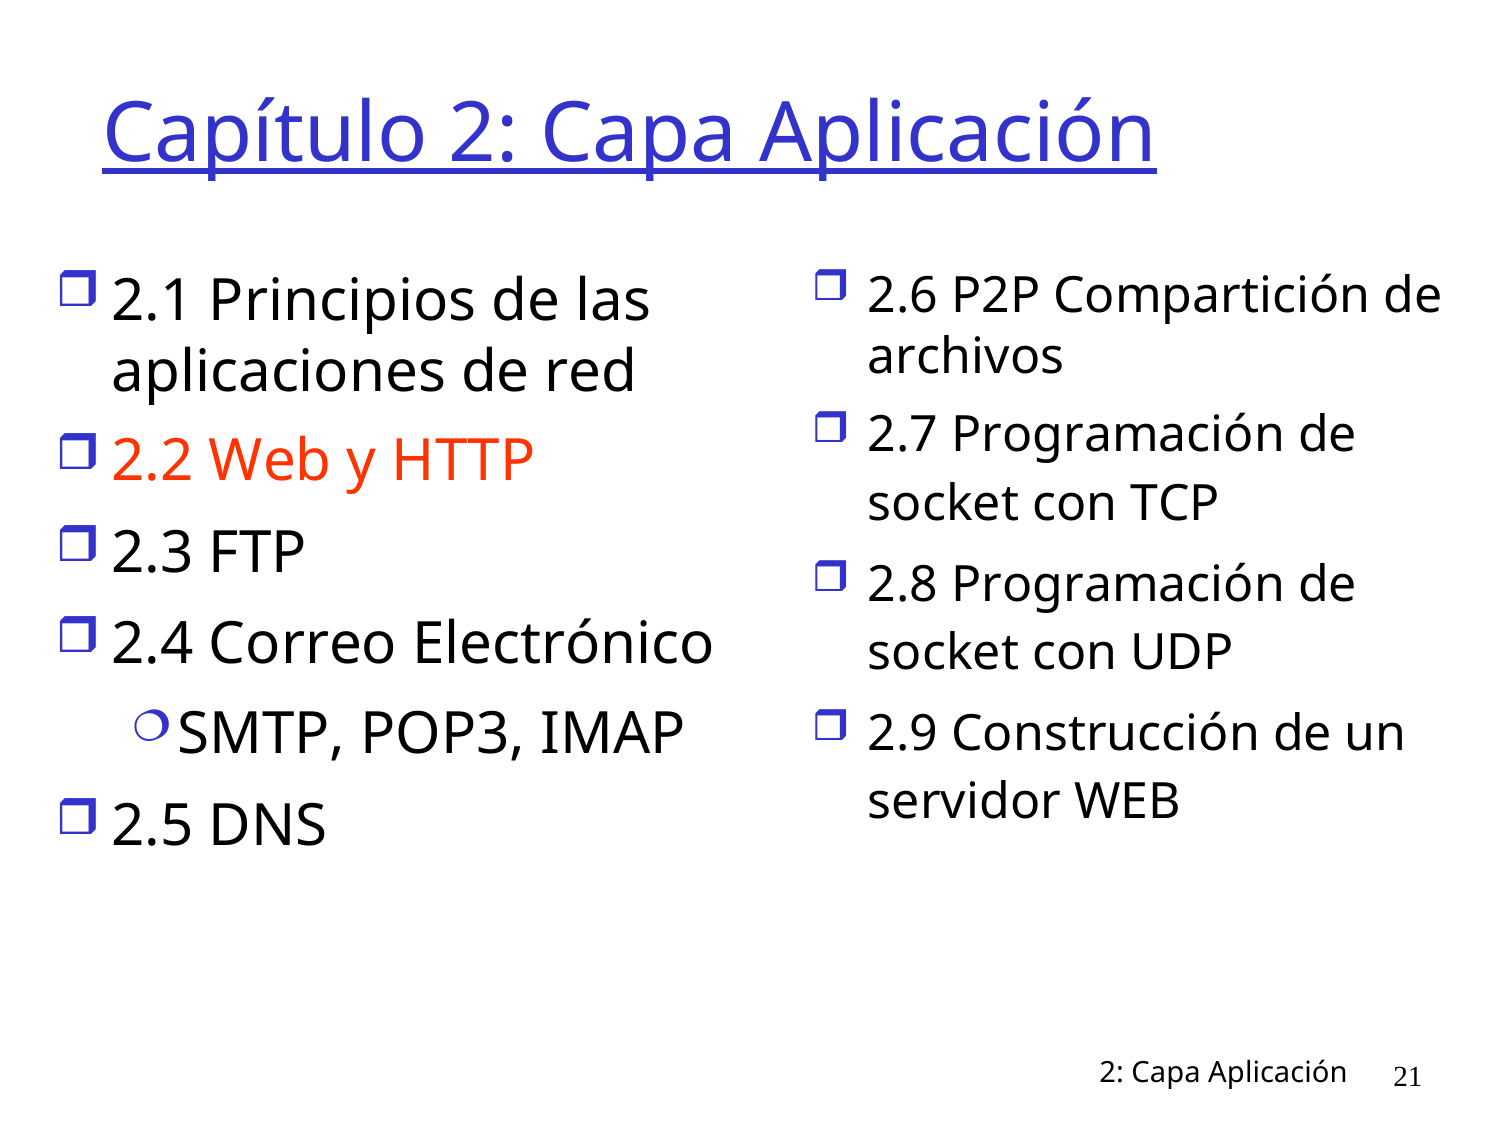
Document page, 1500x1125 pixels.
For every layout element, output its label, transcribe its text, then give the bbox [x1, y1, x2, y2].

list 2.1 Principios de las aplicaciones de red 2.2 Web y HTTP 2.3 FTP 2.4 Correo Electrónico SMTP, POP3, IMAP 2.5 DNS [41, 255, 750, 995]
list 2.6 P2P Compartición de archivos 2.7 Programación de socket con TCP 2.8 Programación de socket con UDP 2.9 Construcción de un servidor WEB [797, 255, 1463, 1019]
title Capítulo 2: Capa Aplicación [87, 37, 1363, 225]
